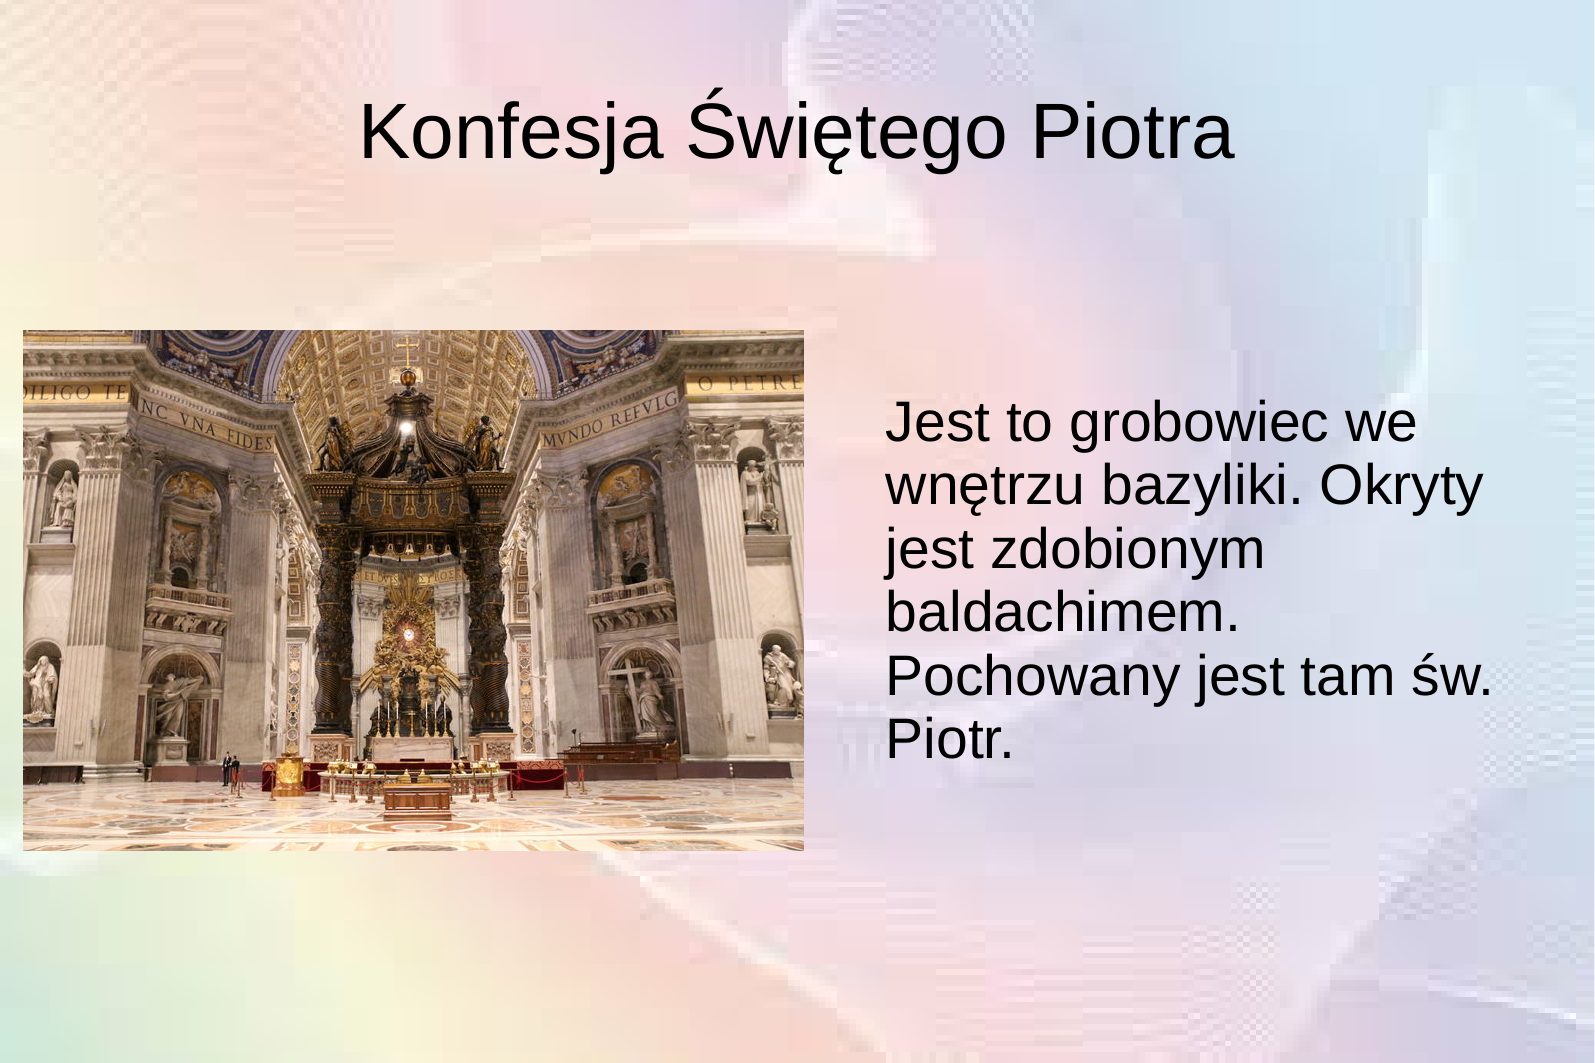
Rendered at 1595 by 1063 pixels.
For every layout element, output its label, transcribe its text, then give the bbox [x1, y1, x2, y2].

picture [0, 0, 1595, 1063]
title Konfesja Świętego Piotra [79, 42, 1515, 220]
list Jest to grobowiec we wnętrzu bazyliki. Okryty jest zdobionym baldachimem. Pochowany jest tam św. Piotr. [814, 389, 1516, 951]
